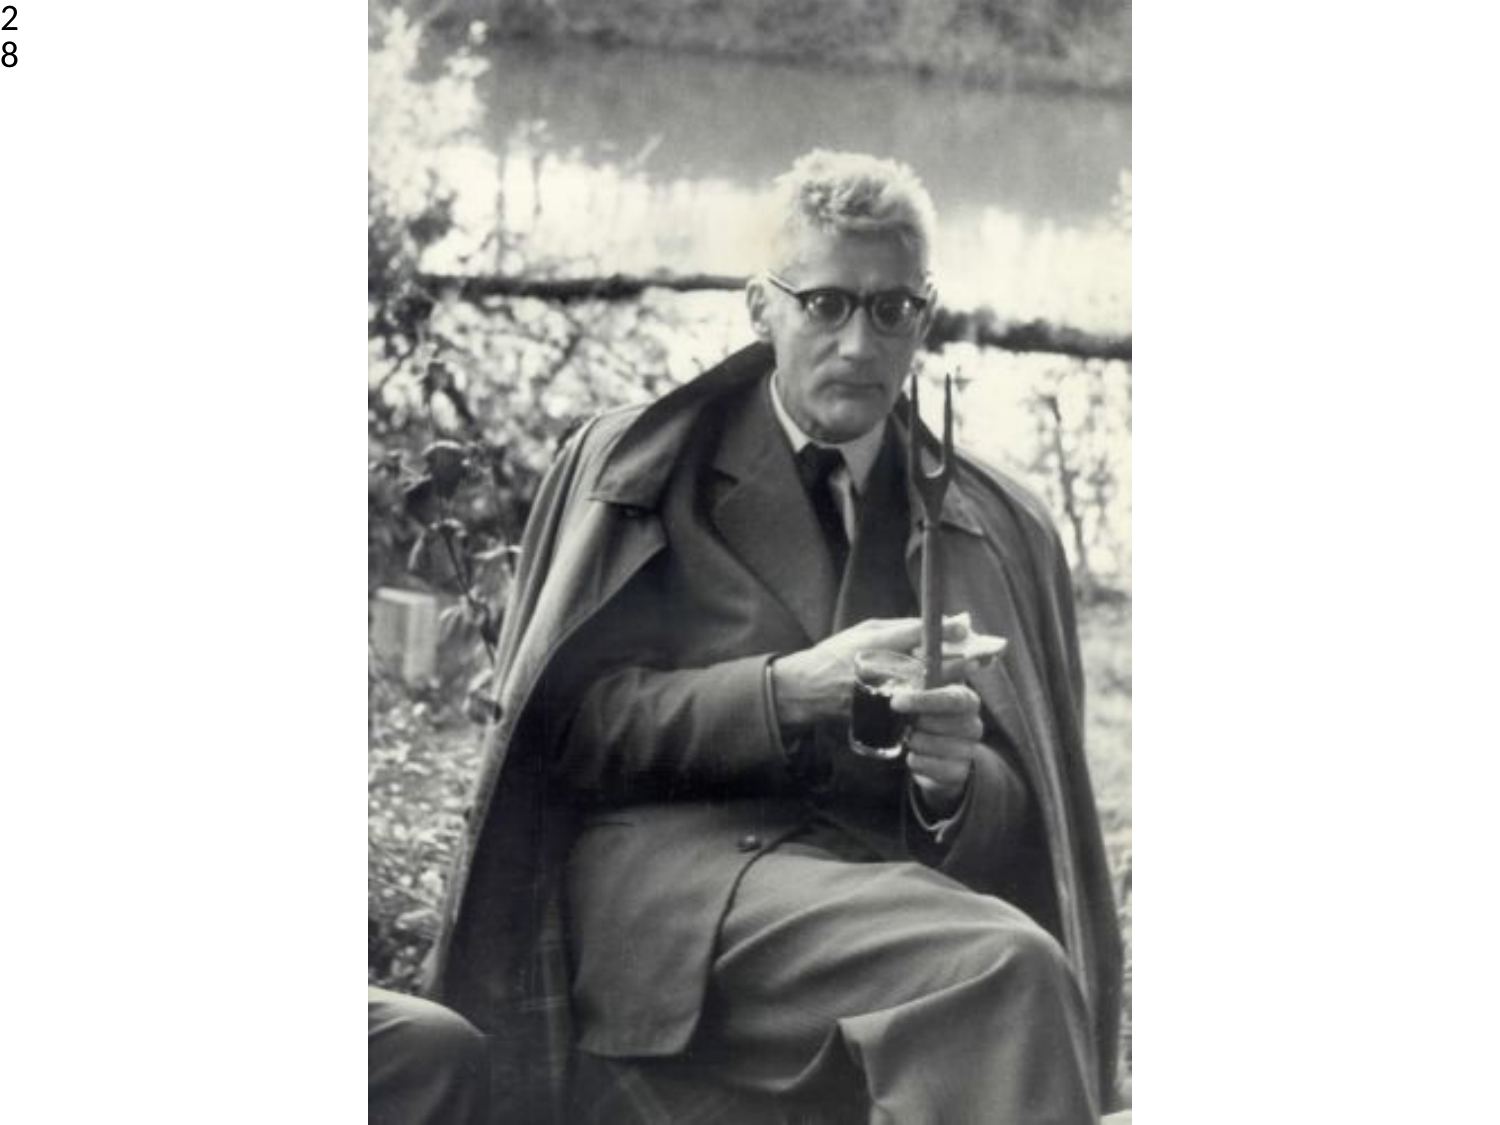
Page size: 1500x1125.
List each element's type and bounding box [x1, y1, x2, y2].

picture [368, 0, 1132, 1125]
